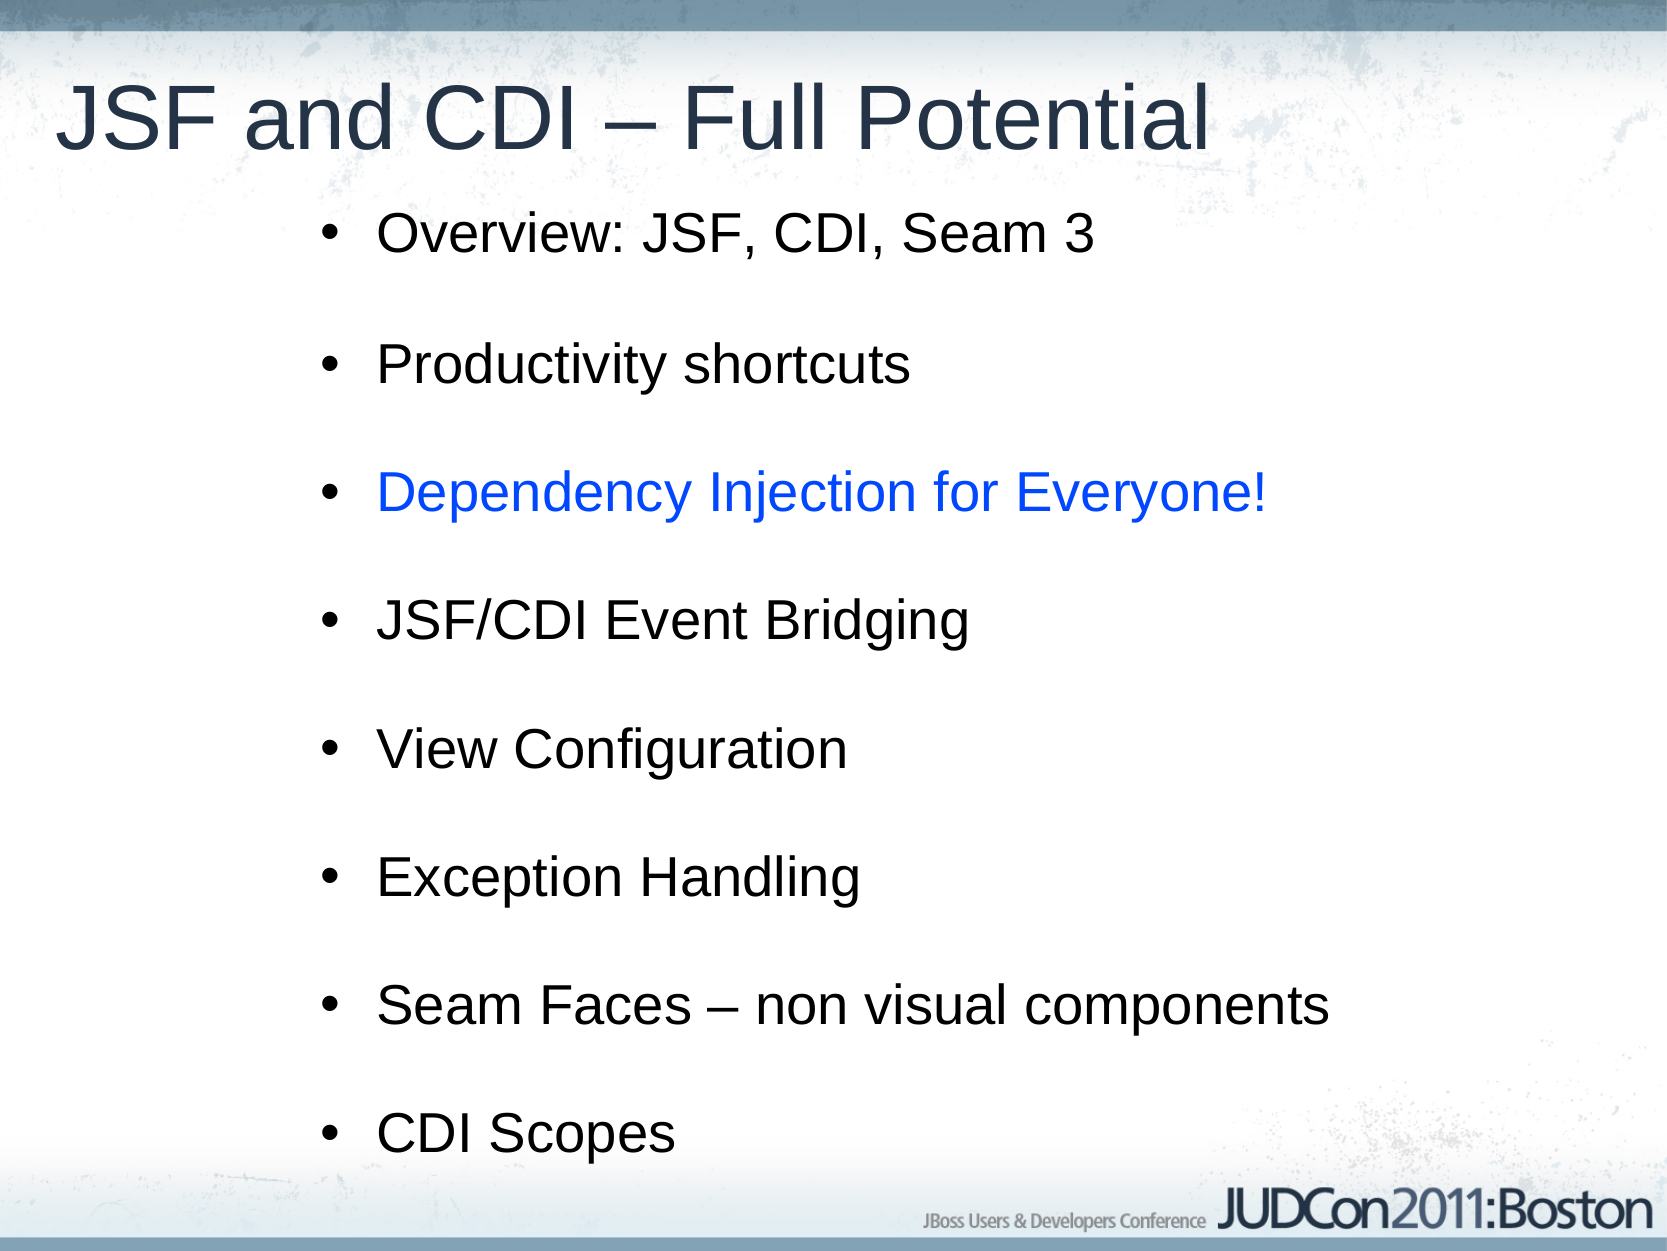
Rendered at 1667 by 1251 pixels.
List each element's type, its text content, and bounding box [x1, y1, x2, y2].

list Overview: JSF, CDI, Seam 3 Productivity shortcuts Dependency Injection for Everyone! JSF/CDI Event Bridging View Configuration Exception Handling Seam Faces – non visual components CDI Scopes [301, 200, 1366, 1163]
title JSF and CDI – Full Potential [40, 50, 1627, 216]
picture [0, 0, 1667, 1251]
